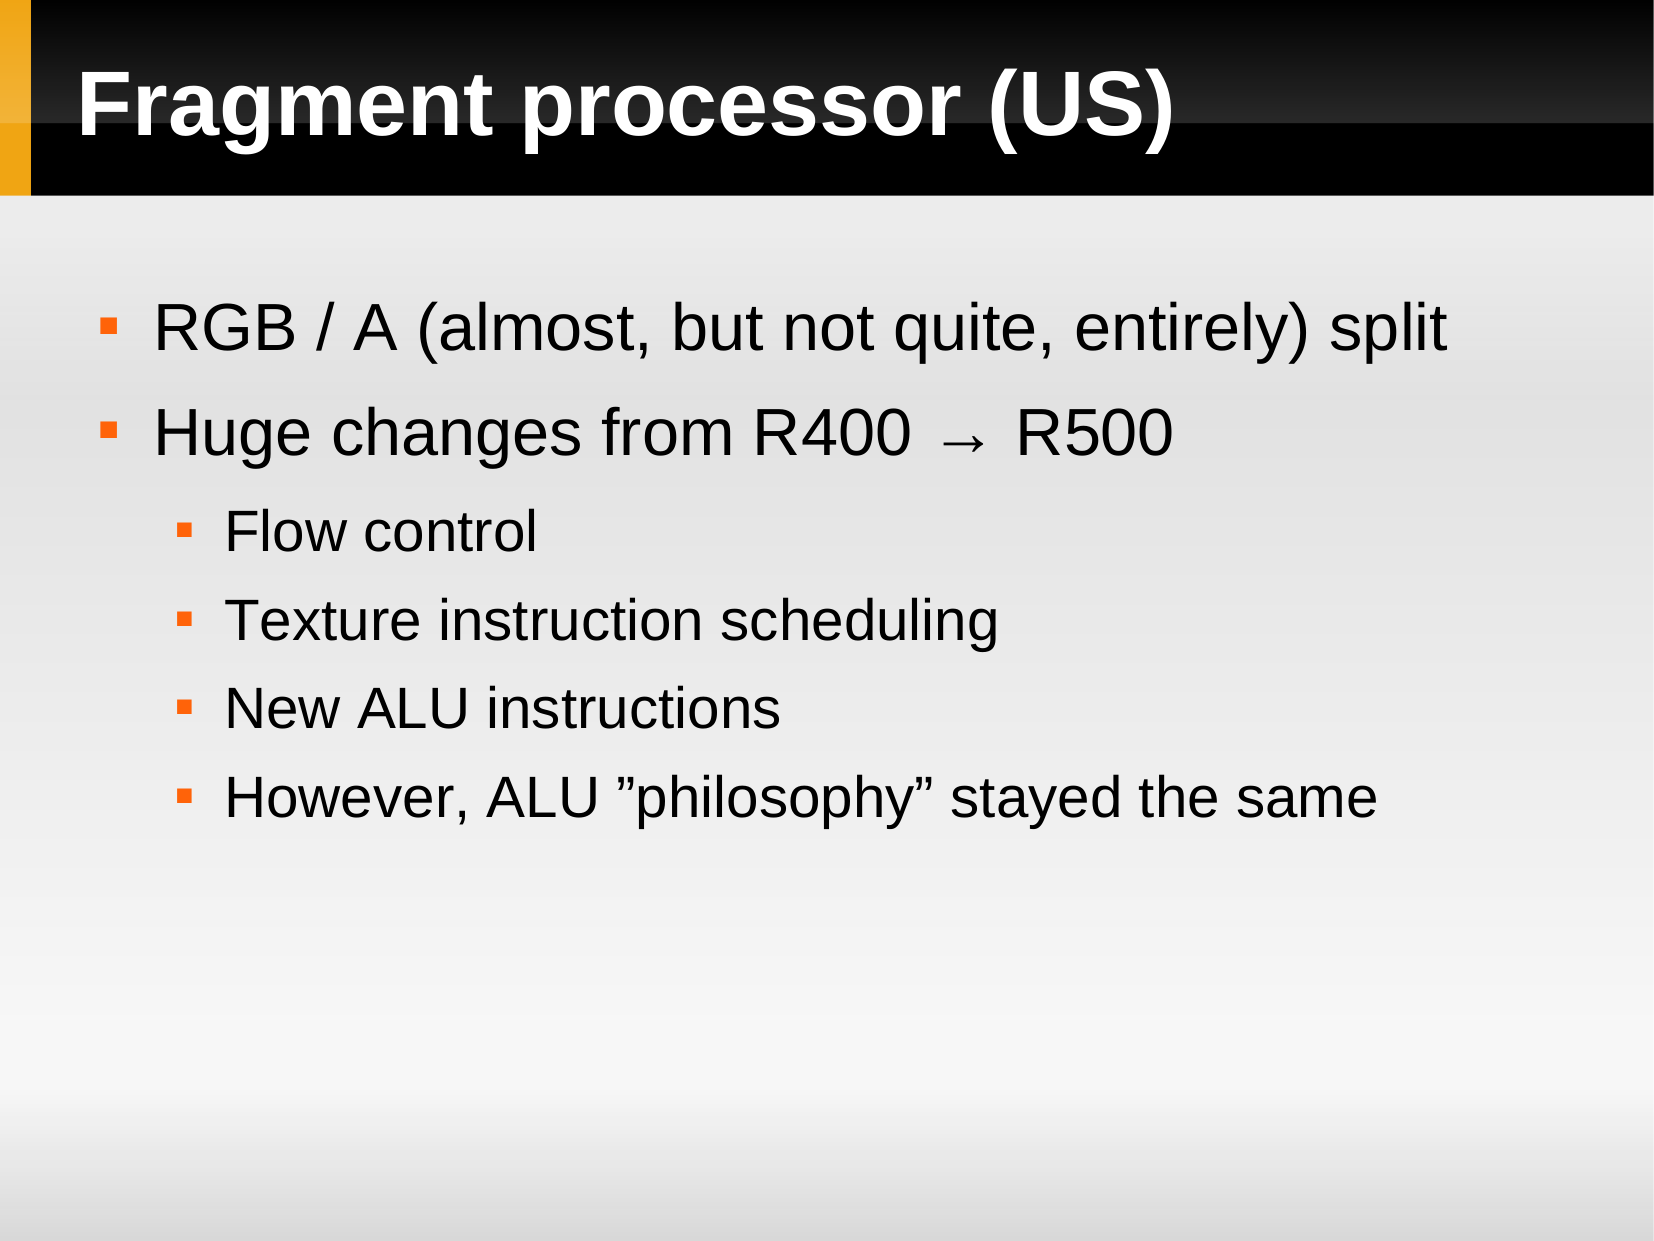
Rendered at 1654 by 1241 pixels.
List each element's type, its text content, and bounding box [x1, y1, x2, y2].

title Fragment processor (US) [76, 7, 1565, 200]
list RGB / A (almost, but not quite, entirely) split Huge changes from R400 → R500 Flow control Texture instruction scheduling New ALU instructions However, ALU ”philosophy” stayed the same [82, 290, 1571, 1094]
picture [0, 0, 1654, 1241]
